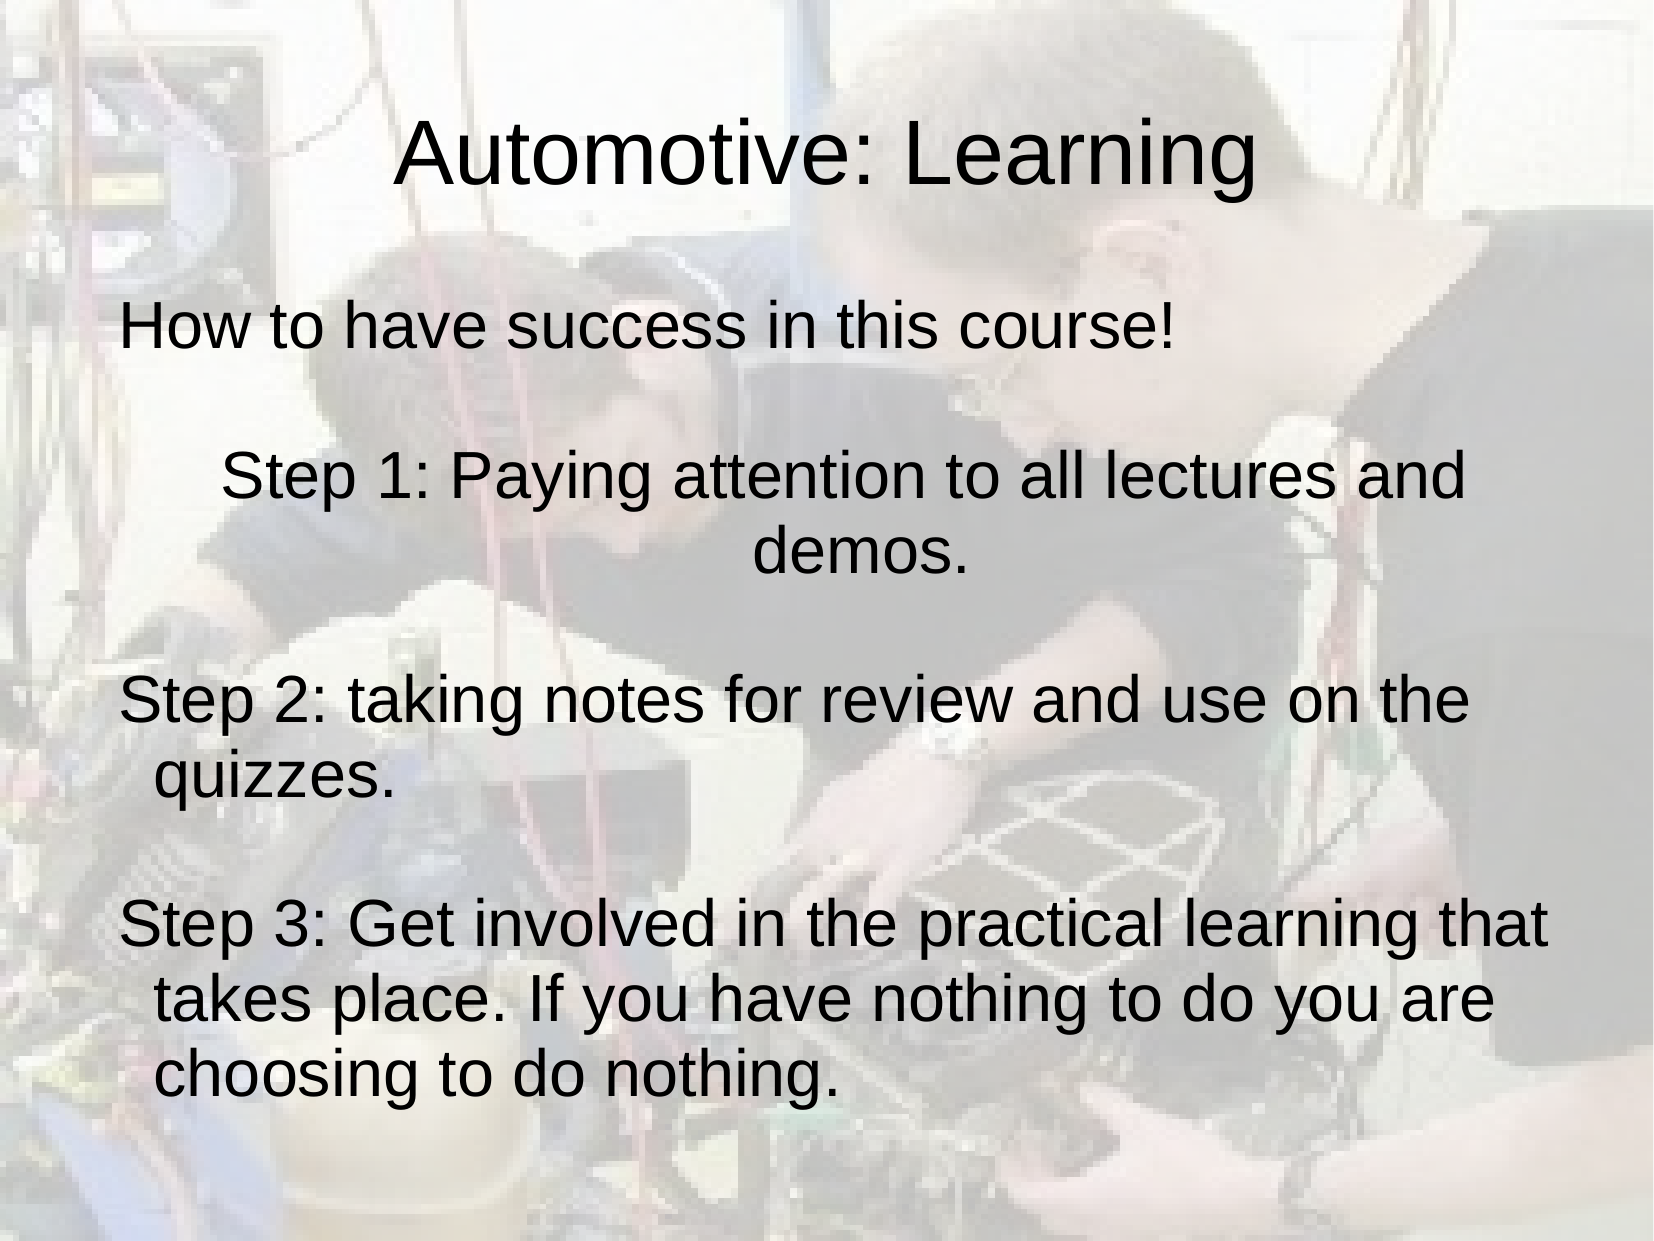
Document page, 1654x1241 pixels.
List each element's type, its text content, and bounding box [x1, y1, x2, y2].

picture [0, 0, 1654, 1241]
title Automotive: Learning [82, 49, 1571, 257]
subtitle How to have success in this course! Step 1: Paying attention to all lectures and demos. Step 2: taking notes for review and use on the quizzes. Step 3: Get involved in the practical learning that takes place. If you have nothing to do you are choosing to do nothing. [82, 288, 1571, 1111]
